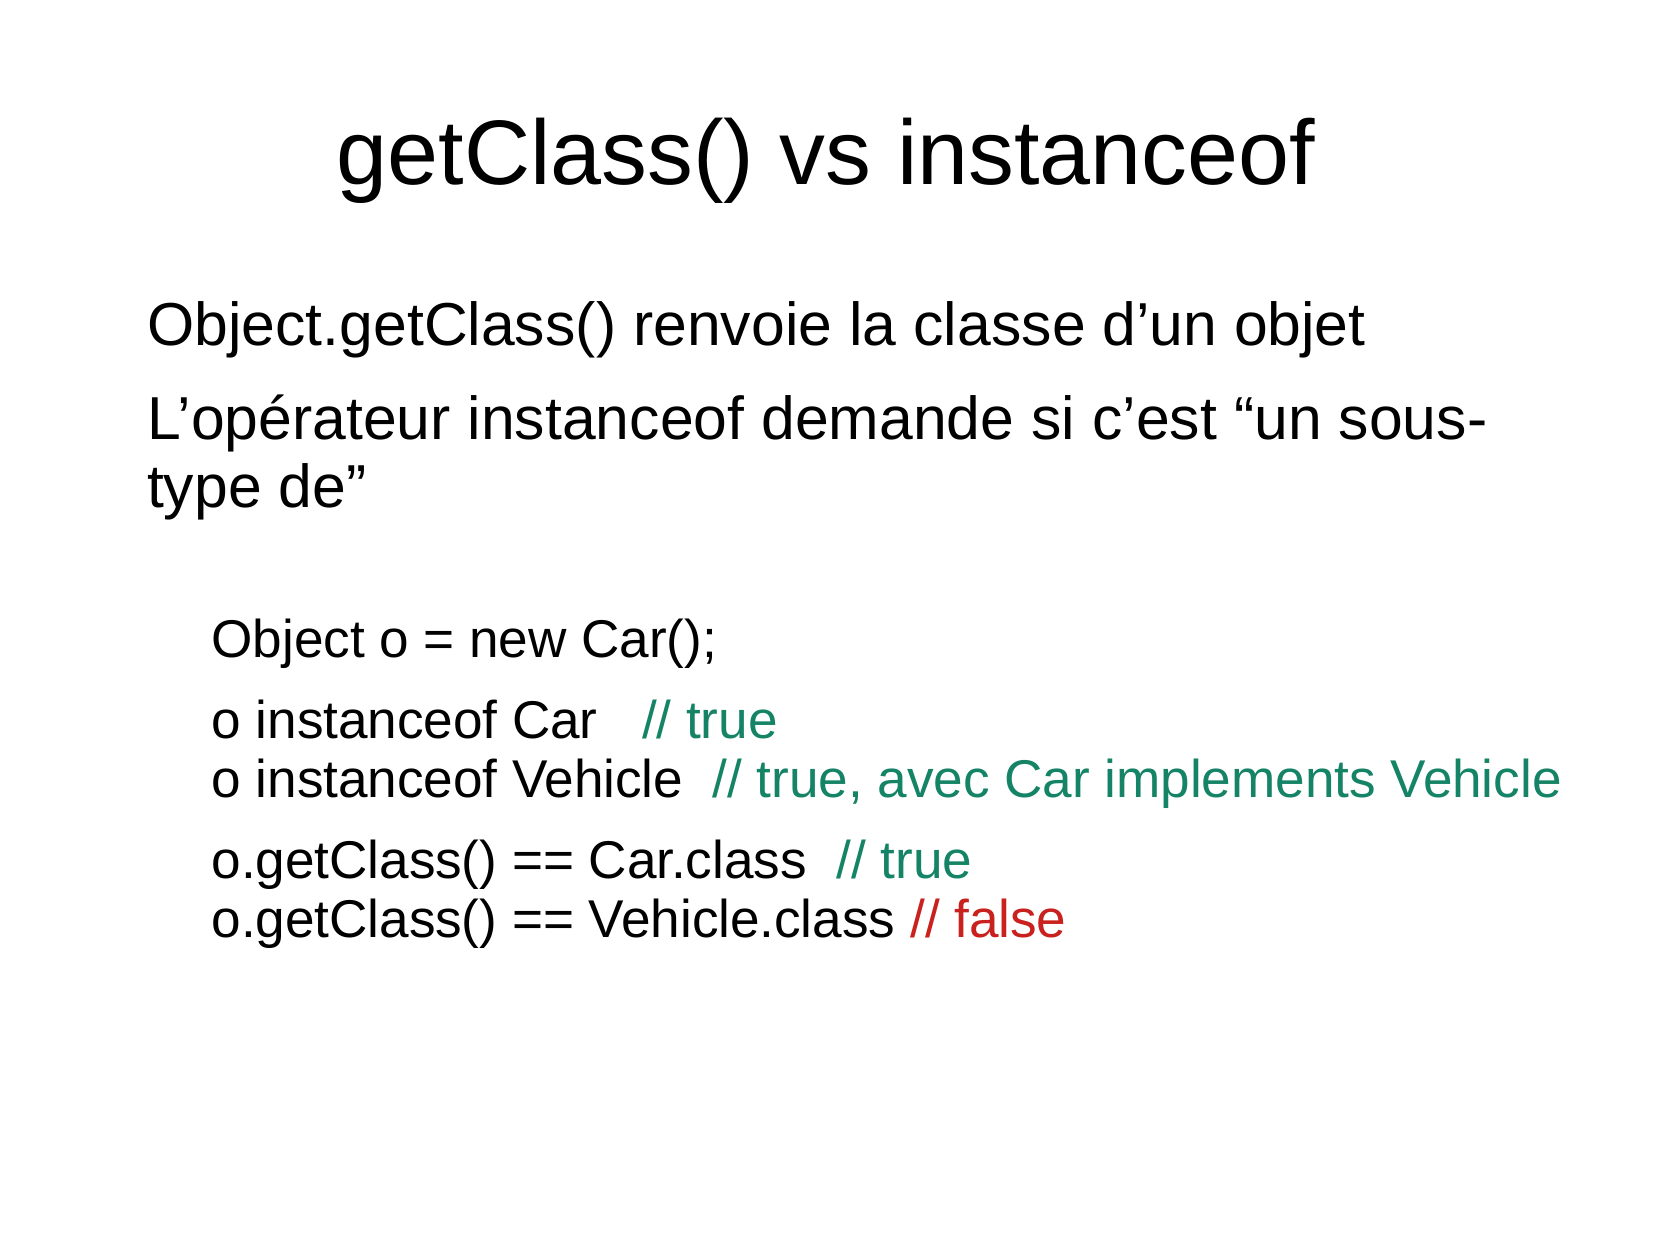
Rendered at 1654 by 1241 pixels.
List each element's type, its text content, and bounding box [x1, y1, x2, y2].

list Object.getClass() renvoie la classe d’un objet L’opérateur instanceof demande si c’est “un sous-type de” Object o = new Car(); o instanceof Car // true o instanceof Vehicle // true, avec Car implements Vehicle o.getClass() == Car.class // true o.getClass() == Vehicle.class // false [82, 290, 1571, 1010]
title getClass() vs instanceof [82, 49, 1571, 257]
